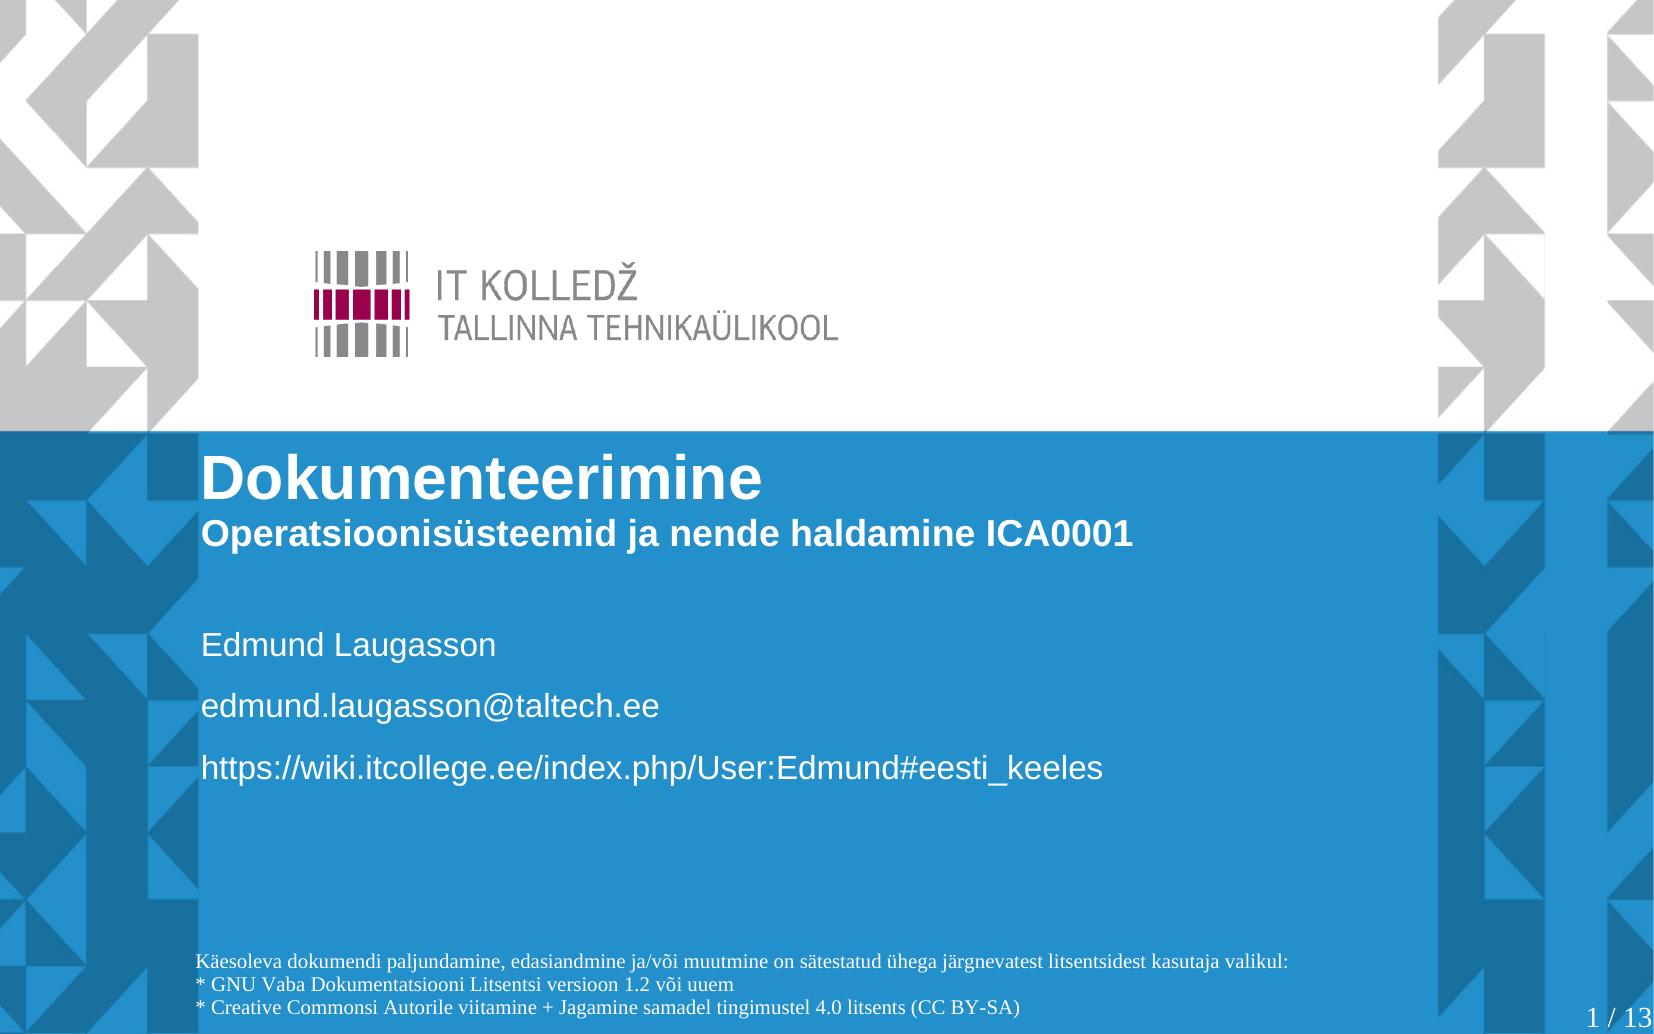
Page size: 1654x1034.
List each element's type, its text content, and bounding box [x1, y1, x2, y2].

list Edmund Laugasson edmund.laugasson@taltech.ee https://wiki.itcollege.ee/index.php/User:Edmund#eesti_keeles [200, 625, 1441, 934]
picture [0, 0, 1654, 1034]
title Dokumenteerimine Operatsioonisüsteemid ja nende haldamine ICA0001 [200, 442, 1430, 603]
